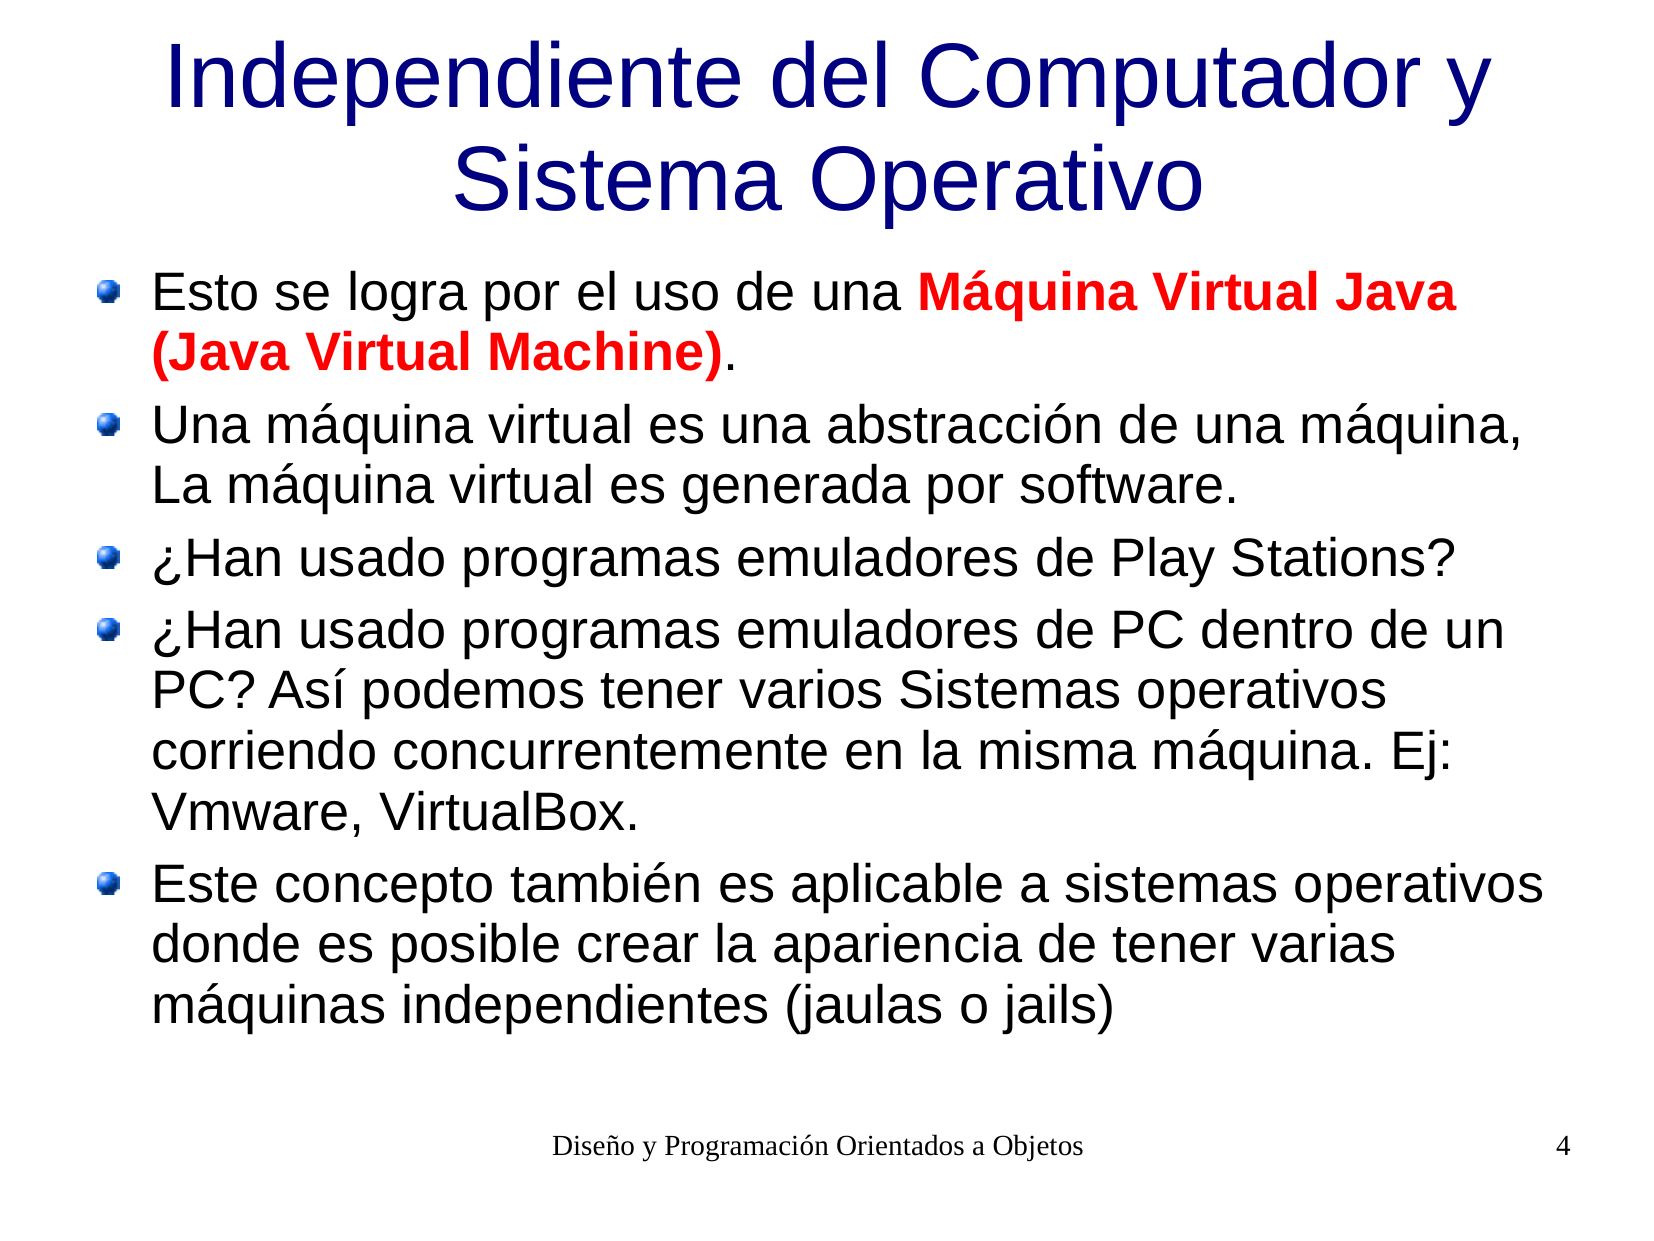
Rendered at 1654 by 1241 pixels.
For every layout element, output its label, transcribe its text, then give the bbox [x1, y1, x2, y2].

title Independiente del Computador y Sistema Operativo [85, 13, 1574, 242]
list Esto se logra por el uso de una Máquina Virtual Java (Java Virtual Machine). Una máquina virtual es una abstracción de una máquina, La máquina virtual es generada por software. ¿Han usado programas emuladores de Play Stations? ¿Han usado programas emuladores de PC dentro de un PC? Así podemos tener varios Sistemas operativos corriendo concurrentemente en la misma máquina. Ej: Vmware, VirtualBox. Este concepto también es aplicable a sistemas operativos donde es posible crear la apariencia de tener varias máquinas independientes (jaulas o jails) [80, 261, 1569, 1140]
